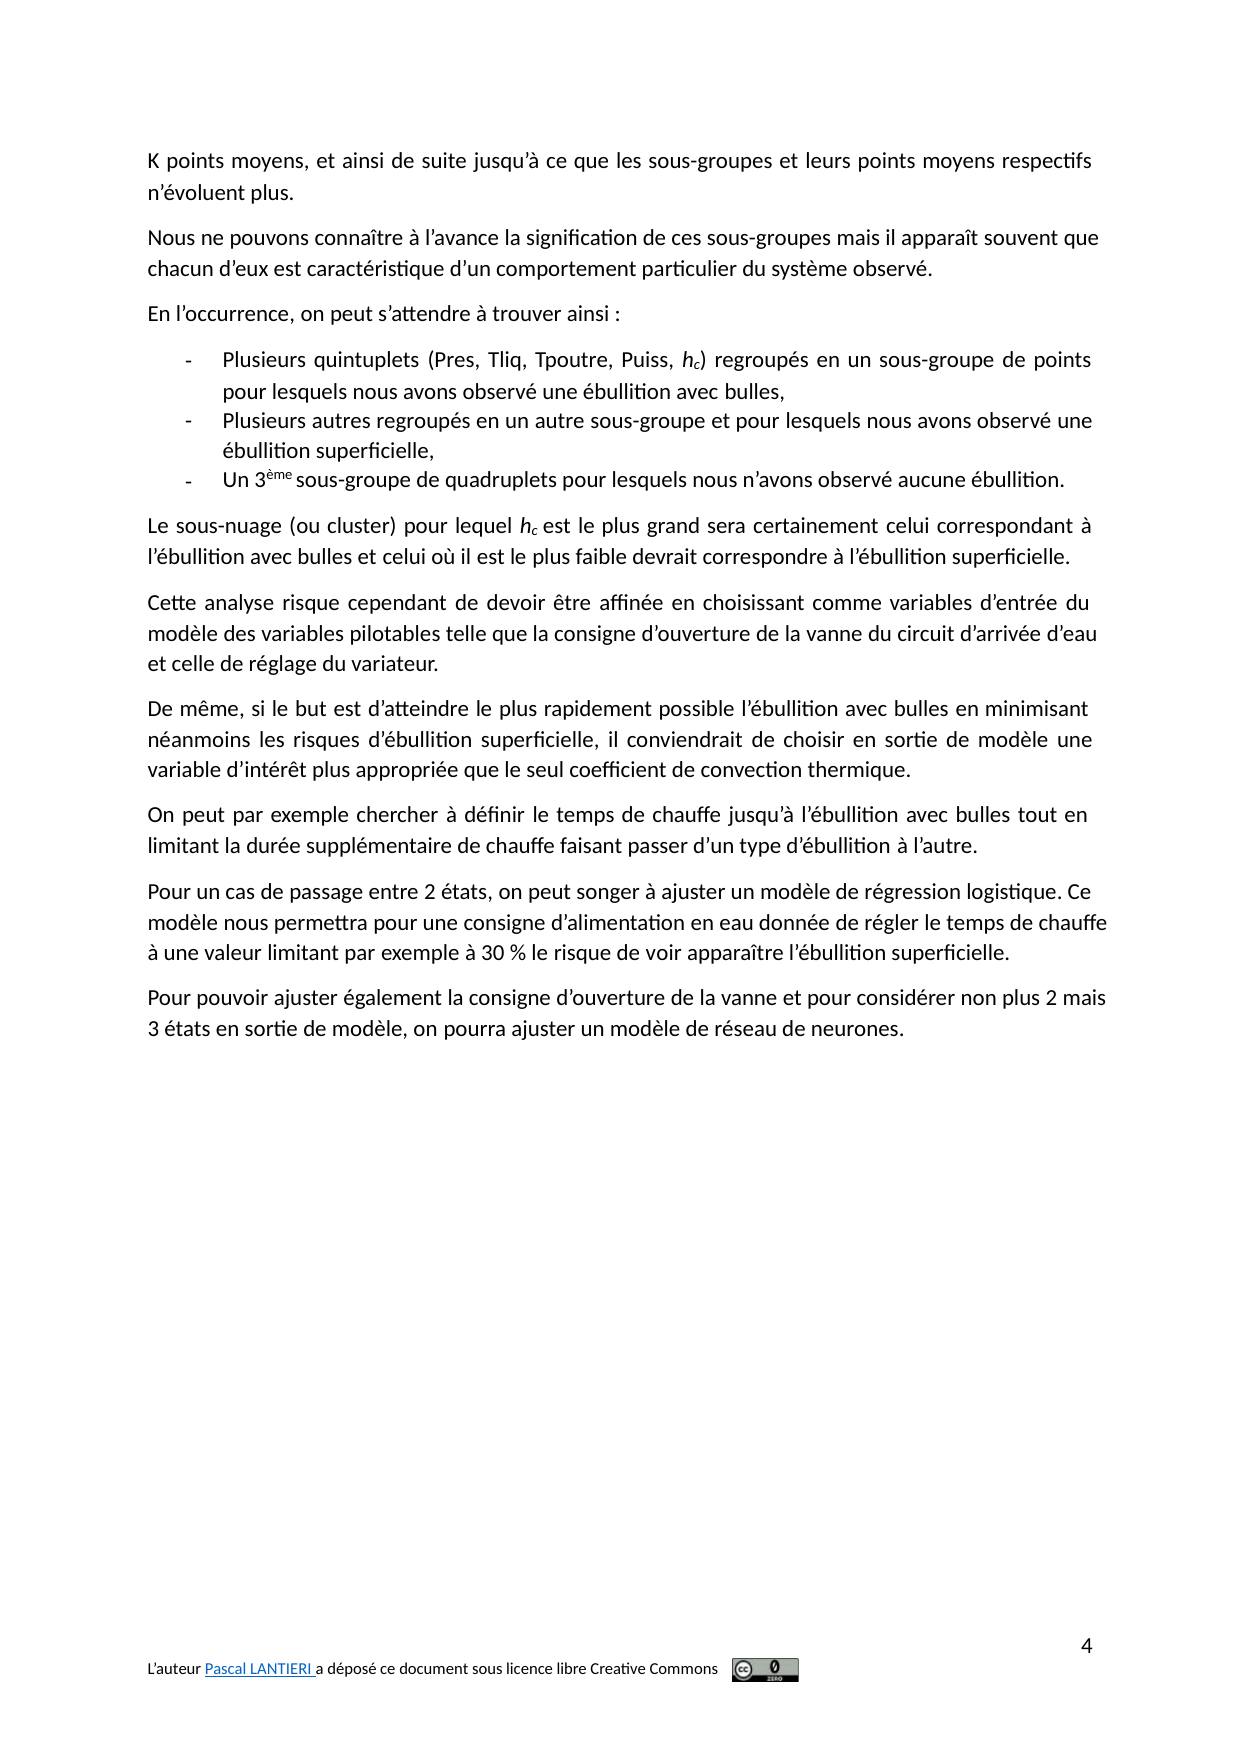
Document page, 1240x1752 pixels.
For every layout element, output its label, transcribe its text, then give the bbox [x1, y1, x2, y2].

text_box Nous ne pouvons connaître à l’avance la signification de ces sous-groupes mais il apparaît souvent que chacun d’eux est caractéristique d’un comportement particulier du système observé. [147, 221, 1118, 287]
text_box En l’occurrence, on peut s’attendre à trouver ainsi : [147, 298, 651, 333]
text_box Un 3ème sous-groupe de quadruplets pour lesquels nous n’avons observé aucune ébullition. [222, 464, 1094, 499]
text_box L’auteur Pascal LANTIERI a déposé ce document sous licence libre Creative Commons [147, 1657, 749, 1685]
text_box Plusieurs quintuplets (Pres, Tliq, Tpoutre, Puiss, hc) regroupés en un sous-groupe de points pour lesquels nous avons observé une ébullition avec bulles, Plusieurs autres regroupés en un autre sous-groupe et pour lesquels nous avons observé une ébullition superficielle, [222, 344, 1118, 469]
text_box - - - [185, 344, 218, 499]
text_box K points moyens, et ainsi de suite jusqu’à ce que les sous-groupes et leurs points moyens respectifs n’évoluent plus. [147, 145, 1118, 210]
text_box 4 [1081, 1629, 1118, 1665]
text_box [749, 1658, 799, 1682]
text_box De même, si le but est d’atteindre le plus rapidement possible l’ébullition avec bulles en minimisant néanmoins les risques d’ébullition superficielle, il conviendrait de choisir en sortie de modèle une variable d’intérêt plus appropriée que le seul coefficient de convection thermique. [147, 693, 1118, 788]
text_box Cette analyse risque cependant de devoir être affinée en choisissant comme variables d’entrée du modèle des variables pilotables telle que la consigne d’ouverture de la vanne du circuit d’arrivée d’eau et celle de réglage du variateur. [147, 587, 1118, 682]
text_box Pour un cas de passage entre 2 états, on peut songer à ajuster un modèle de régression logistique. Ce modèle nous permettra pour une consigne d’alimentation en eau donnée de régler le temps de chauffe à une valeur limitant par exemple à 30 % le risque de voir apparaître l’ébullition superficielle. [147, 875, 1118, 970]
text_box On peut par exemple chercher à définir le temps de chauffe jusqu’à l’ébullition avec bulles tout en limitant la durée supplémentaire de chauffe faisant passer d’un type d’ébullition à l’autre. [147, 799, 1118, 864]
text_box Le sous-nuage (ou cluster) pour lequel hc est le plus grand sera certainement celui correspondant à l’ébullition avec bulles et celui où il est le plus faible devrait correspondre à l’ébullition superficielle. [147, 510, 1118, 575]
text_box Pour pouvoir ajuster également la consigne d’ouverture de la vanne et pour considérer non plus 2 mais 3 états en sortie de modèle, on pourra ajuster un modèle de réseau de neurones. [147, 982, 1118, 1047]
